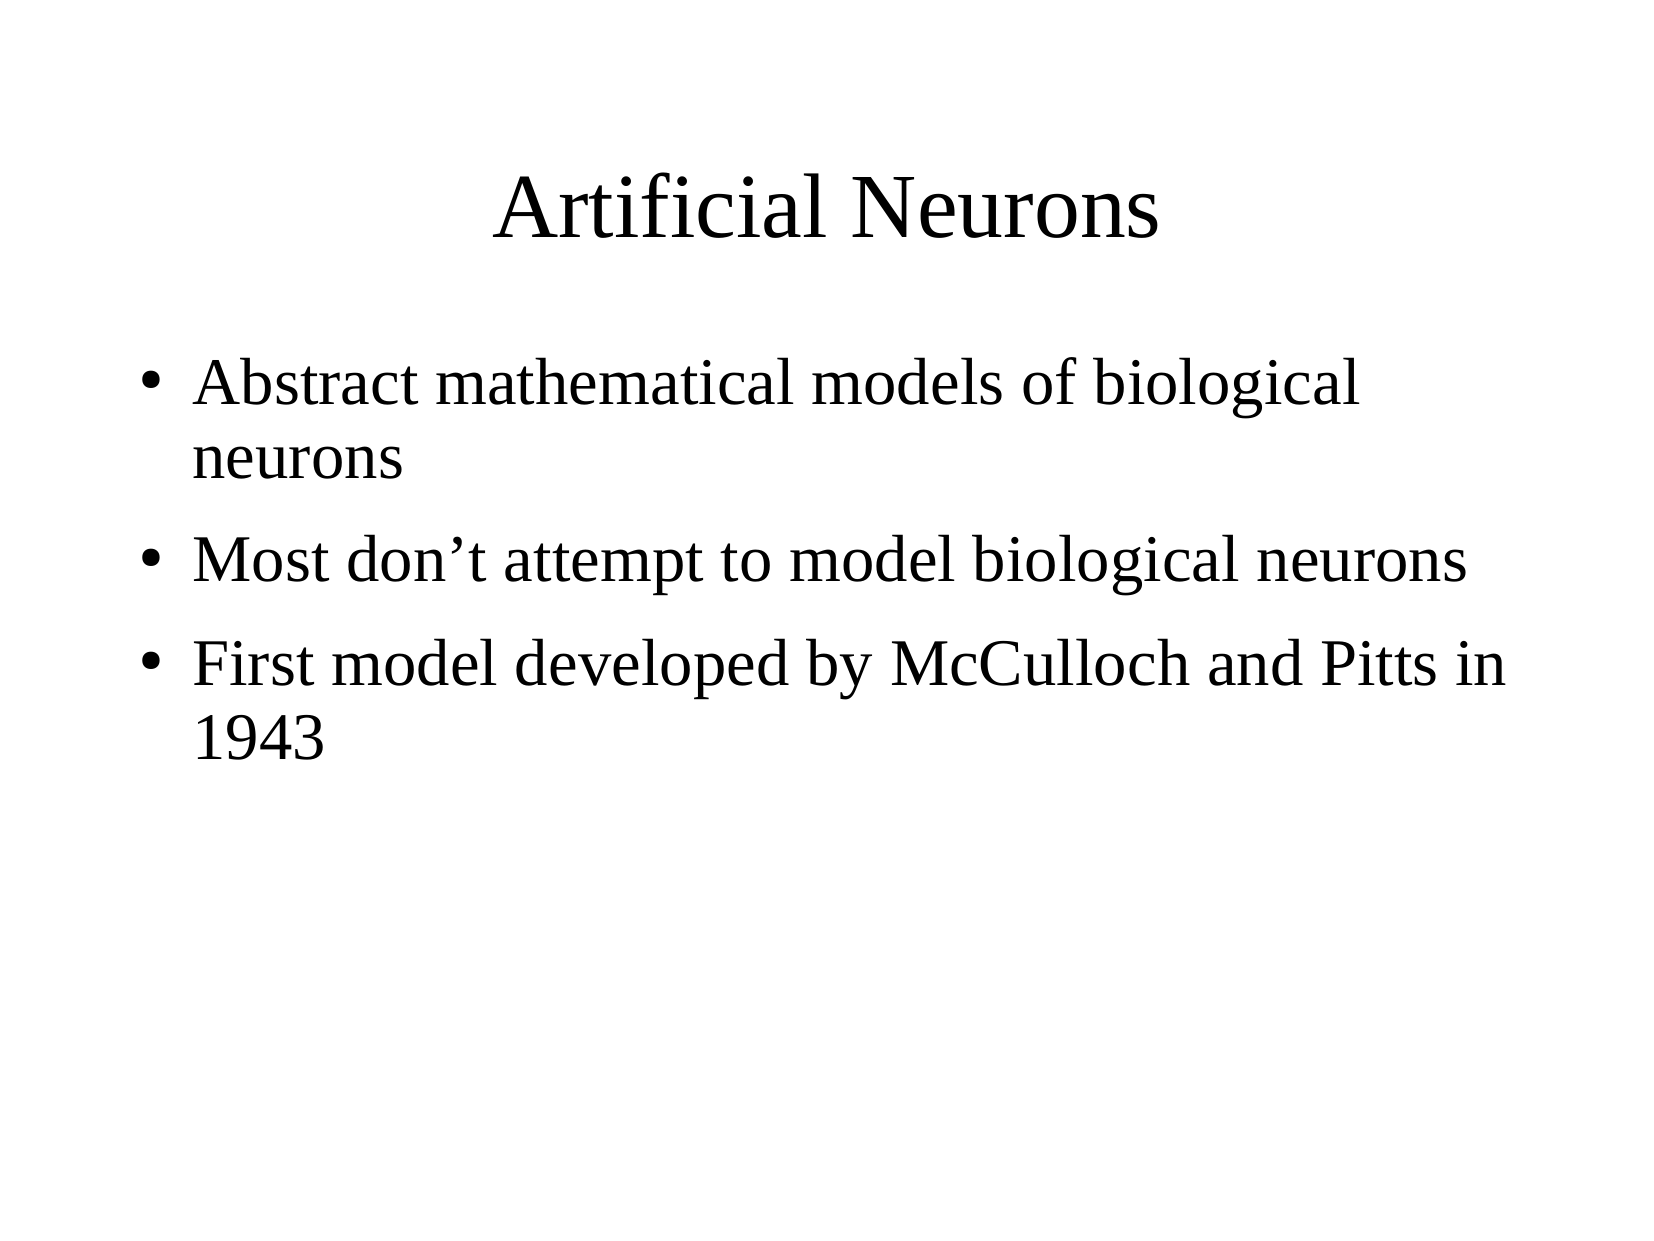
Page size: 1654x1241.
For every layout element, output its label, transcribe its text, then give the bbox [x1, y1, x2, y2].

list Abstract mathematical models of biological neurons Most don’t attempt to model biological neurons First model developed by McCulloch and Pitts in 1943 [121, 344, 1534, 1127]
title Artificial Neurons [121, 102, 1534, 311]
